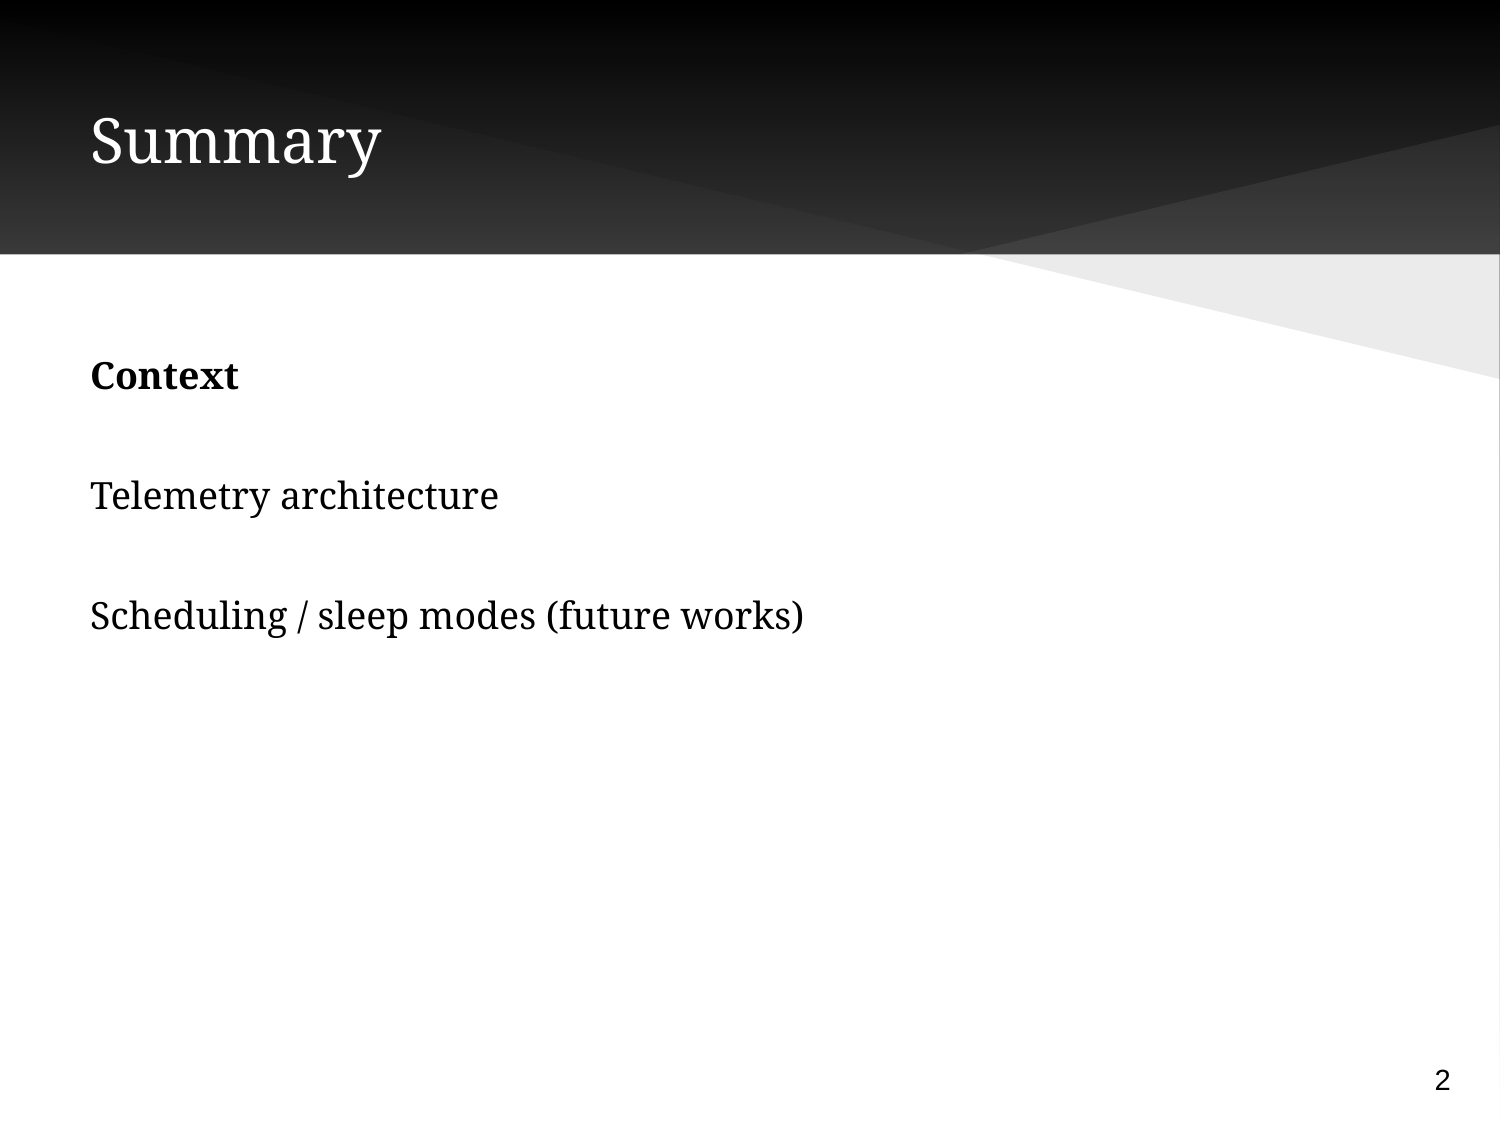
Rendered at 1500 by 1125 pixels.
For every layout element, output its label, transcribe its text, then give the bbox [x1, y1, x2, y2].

title Summary [75, 45, 1425, 233]
text_box 2 [1419, 1046, 1471, 1097]
list Context Telemetry architecture Scheduling / sleep modes (future works) [75, 262, 1425, 1078]
